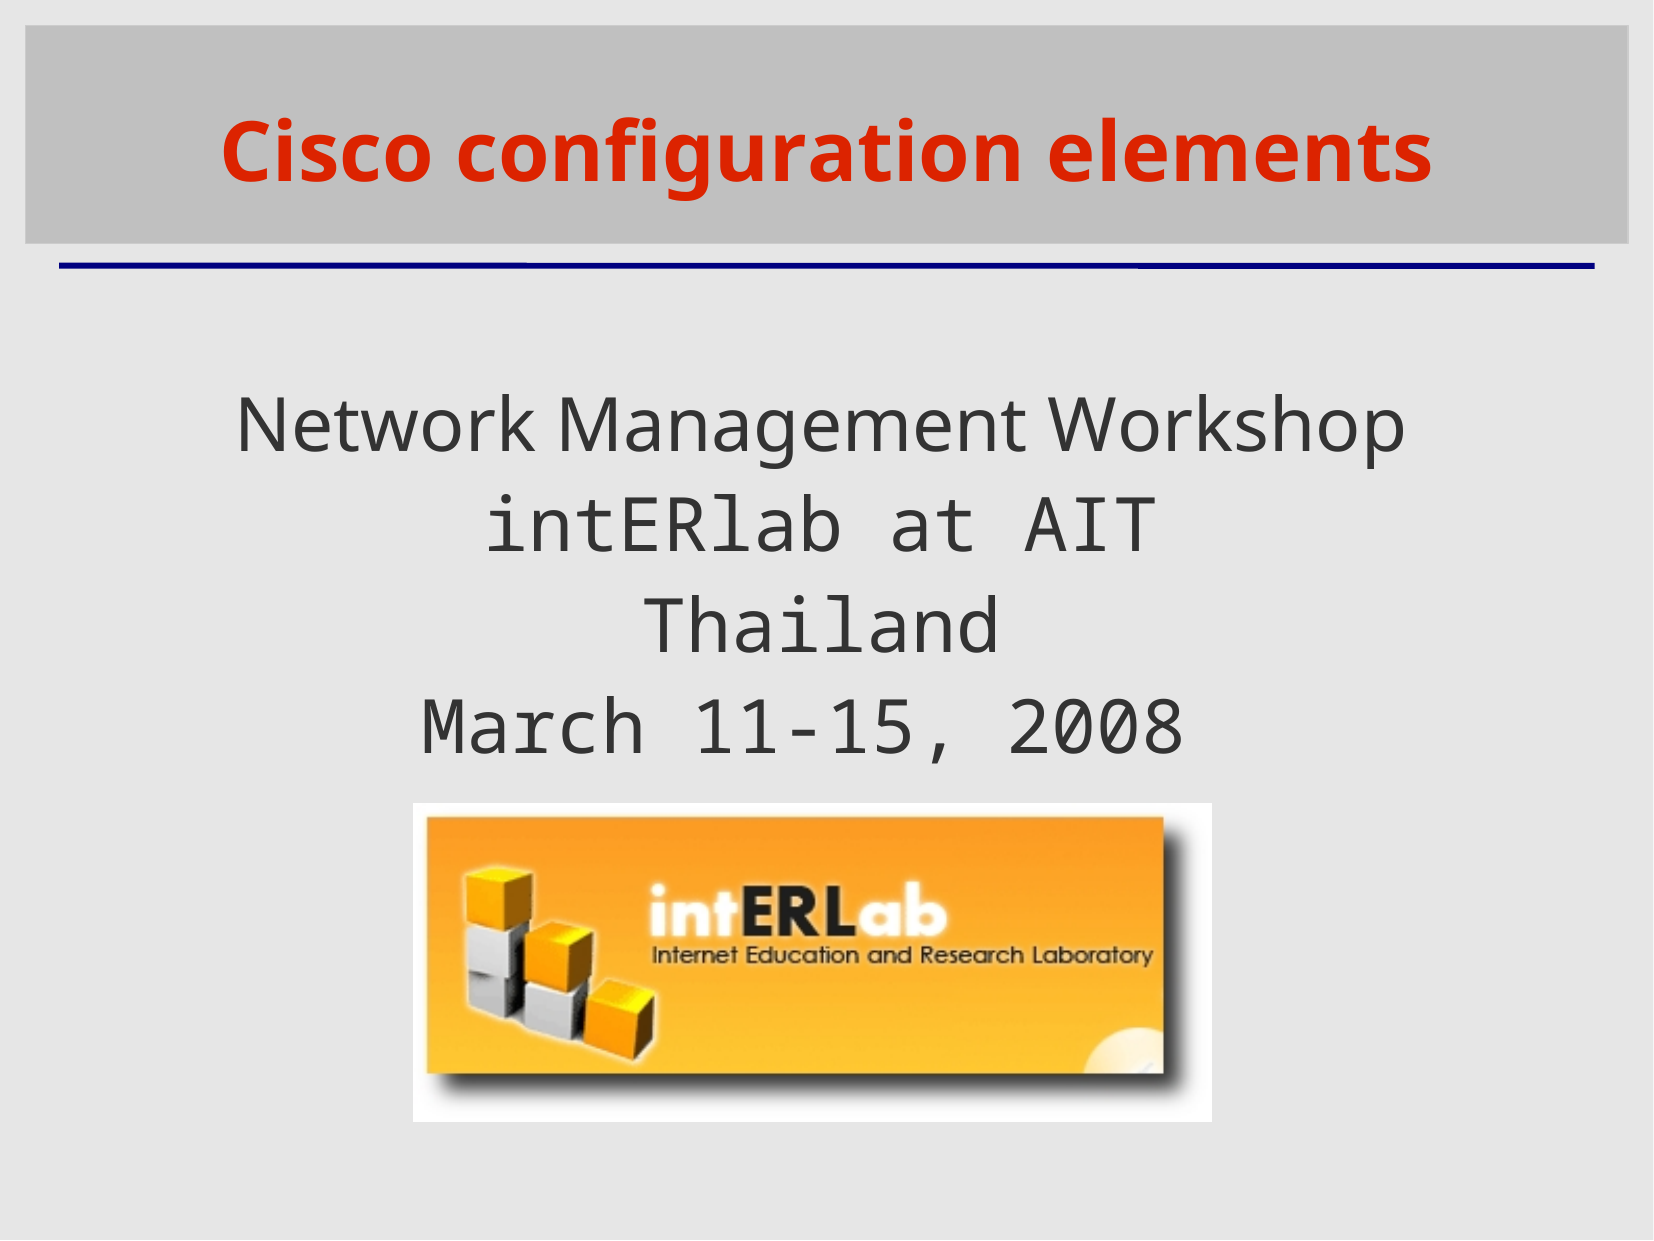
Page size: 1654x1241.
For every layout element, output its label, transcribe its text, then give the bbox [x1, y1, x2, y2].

title Cisco configuration elements [121, 46, 1534, 254]
subtitle Network Management Workshop intERlab at AIT Thailand March 11-15, 2008 [84, 294, 1524, 1119]
picture [413, 803, 1212, 1123]
